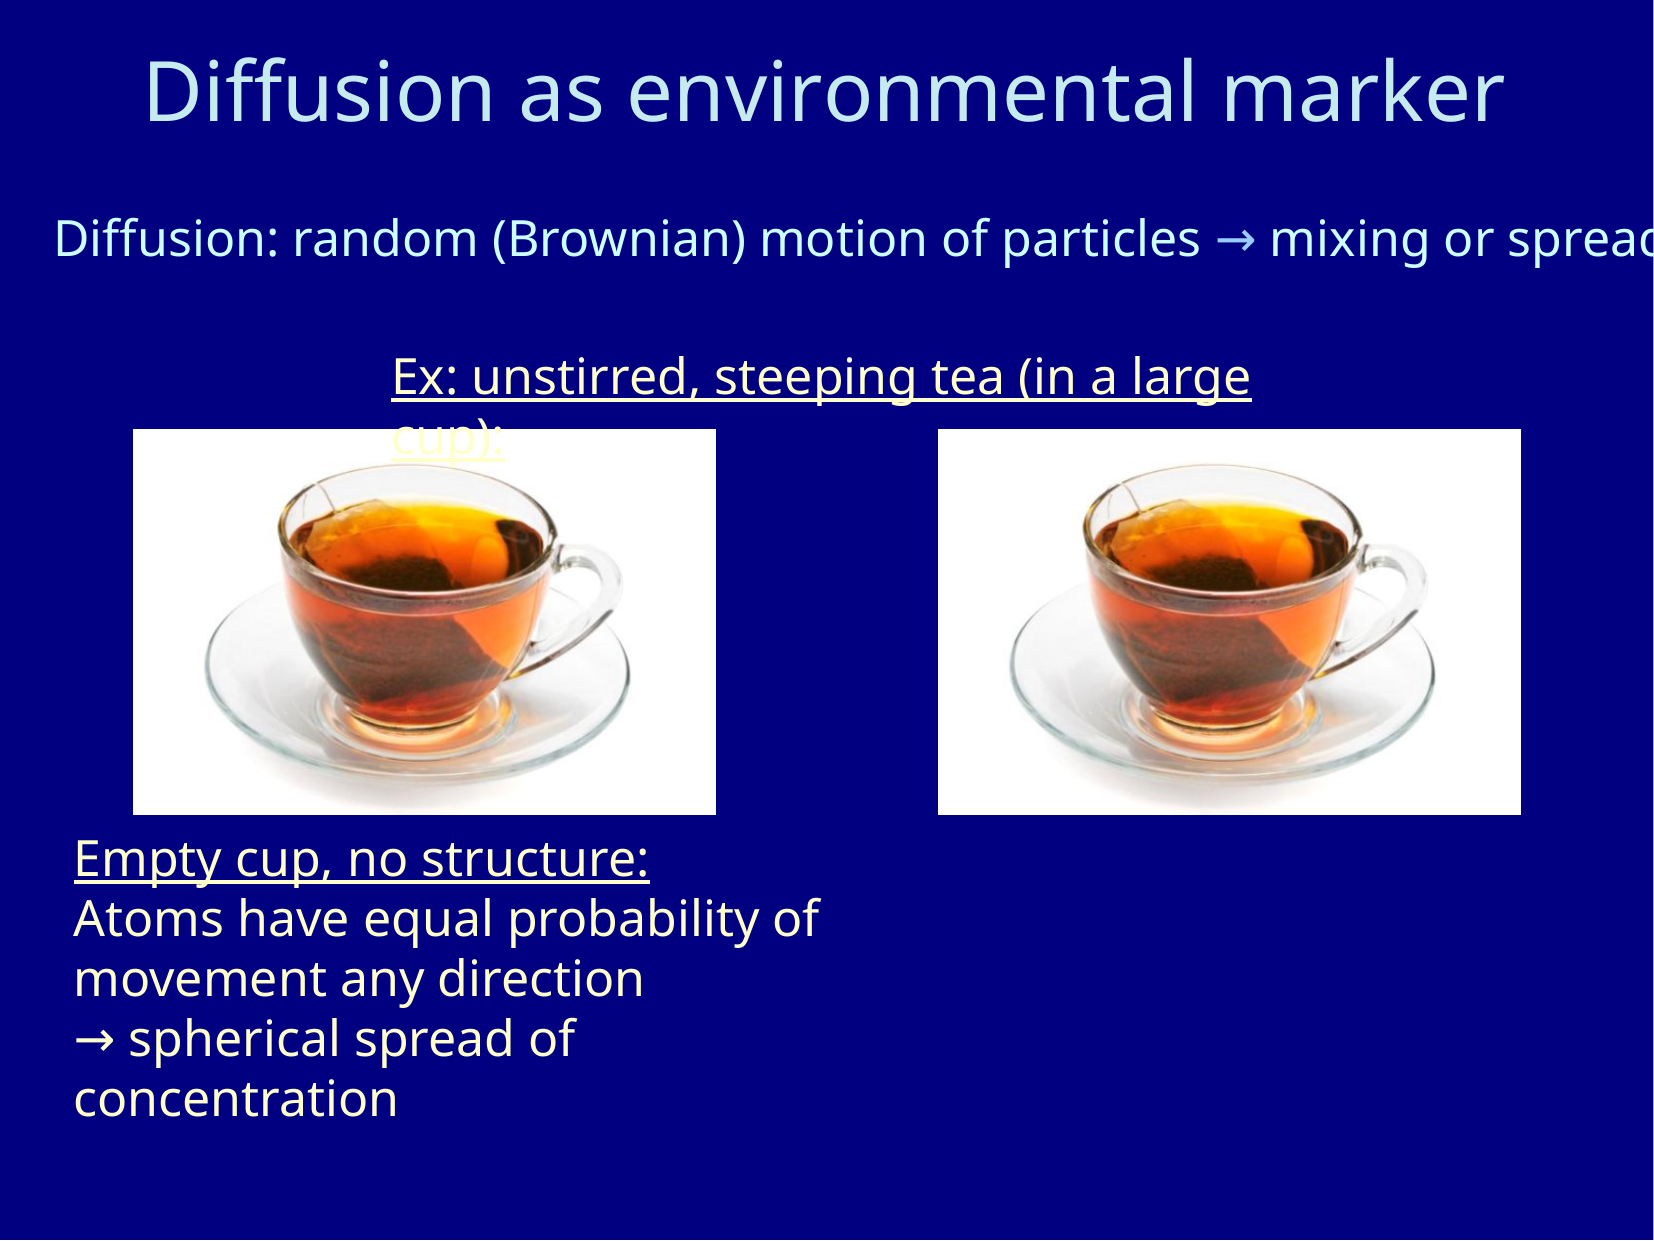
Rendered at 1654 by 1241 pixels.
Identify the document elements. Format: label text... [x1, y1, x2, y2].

picture [133, 429, 716, 815]
text_box Empty cup, no structure: Atoms have equal probability of movement any direction → spherical spread of concentration [44, 818, 850, 1083]
text_box Diffusion: random (Brownian) motion of particles → mixing or spreading [38, 195, 1619, 378]
text_box Ex: unstirred, steeping tea (in a large cup): [316, 336, 1327, 472]
title Diffusion as environmental marker [75, 13, 1576, 164]
picture [938, 429, 1521, 815]
